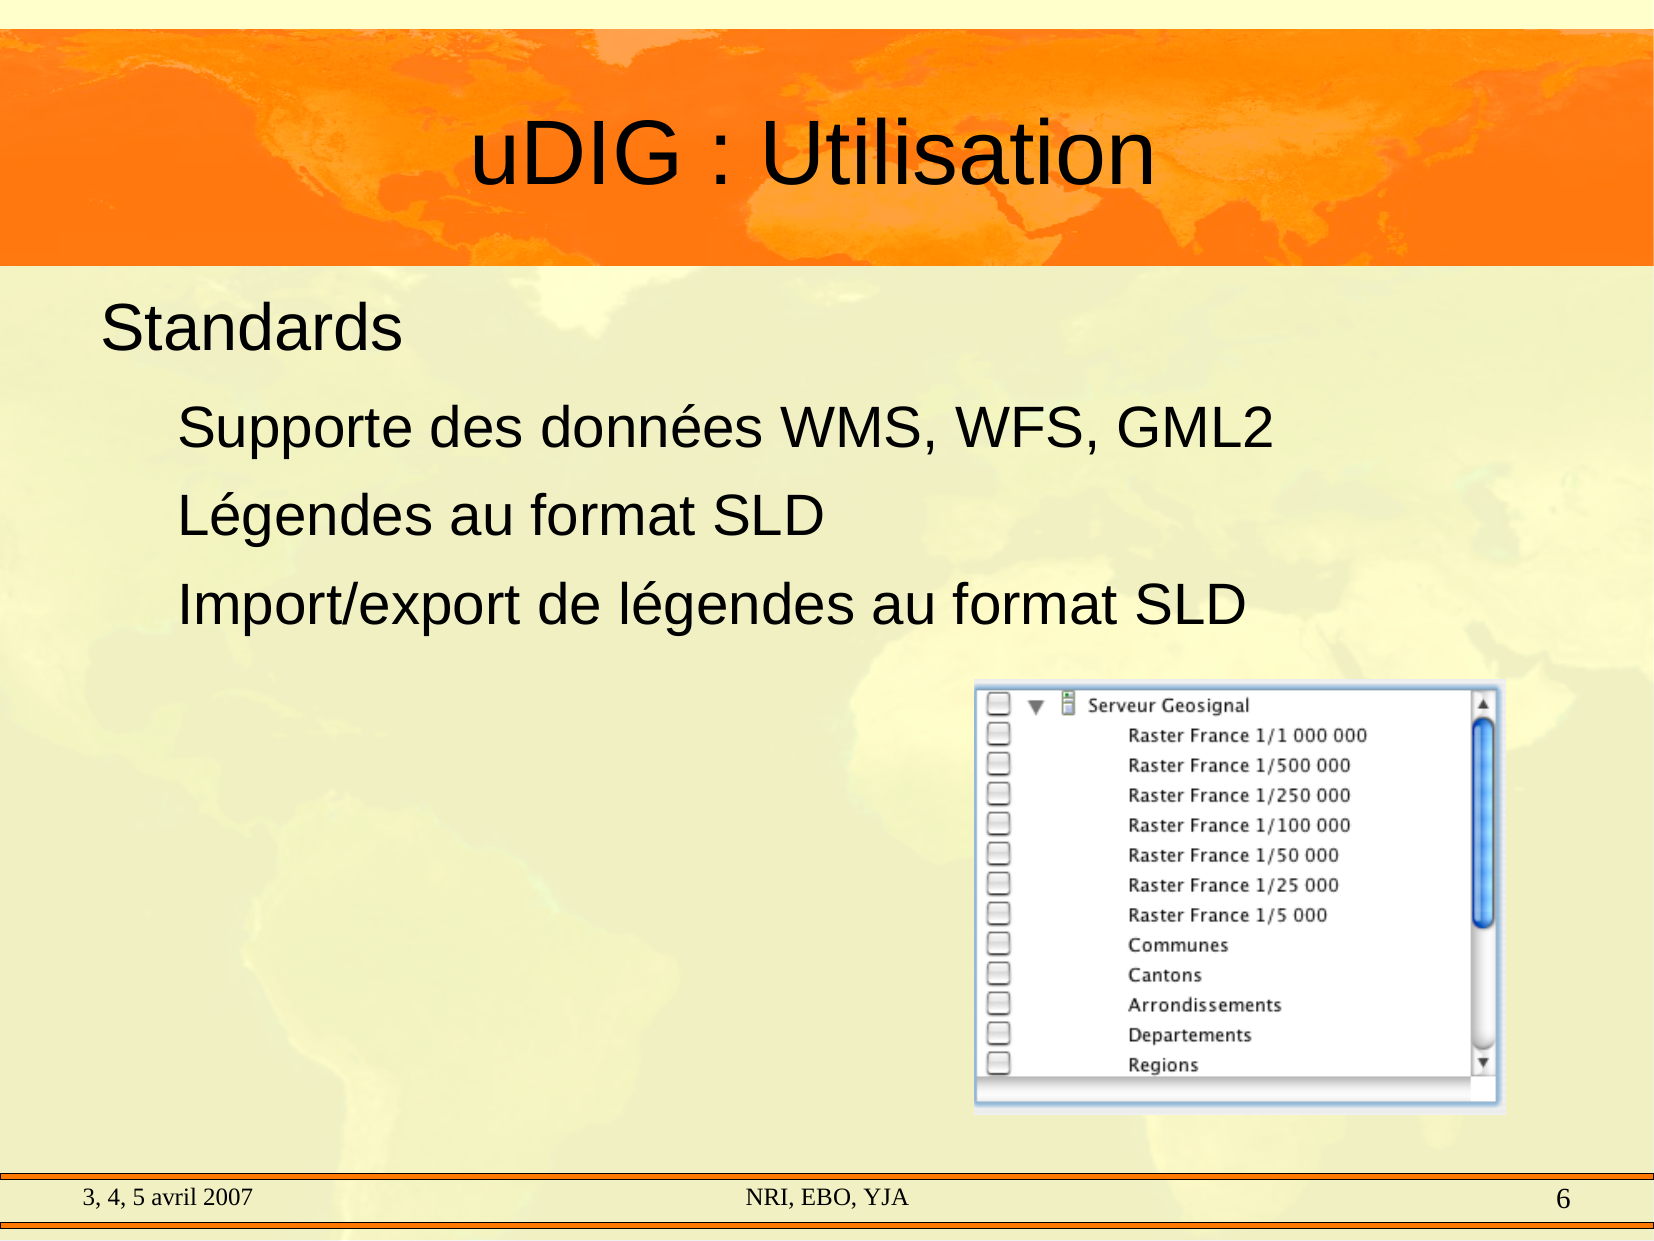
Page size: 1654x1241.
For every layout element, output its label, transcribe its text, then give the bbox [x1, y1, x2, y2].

list Standards Supporte des données WMS, WFS, GML2 Légendes au format SLD Import/export de légendes au format SLD [82, 290, 1571, 1109]
picture [974, 679, 1506, 1115]
title uDIG : Utilisation [82, 49, 1571, 257]
picture [0, 29, 1654, 266]
